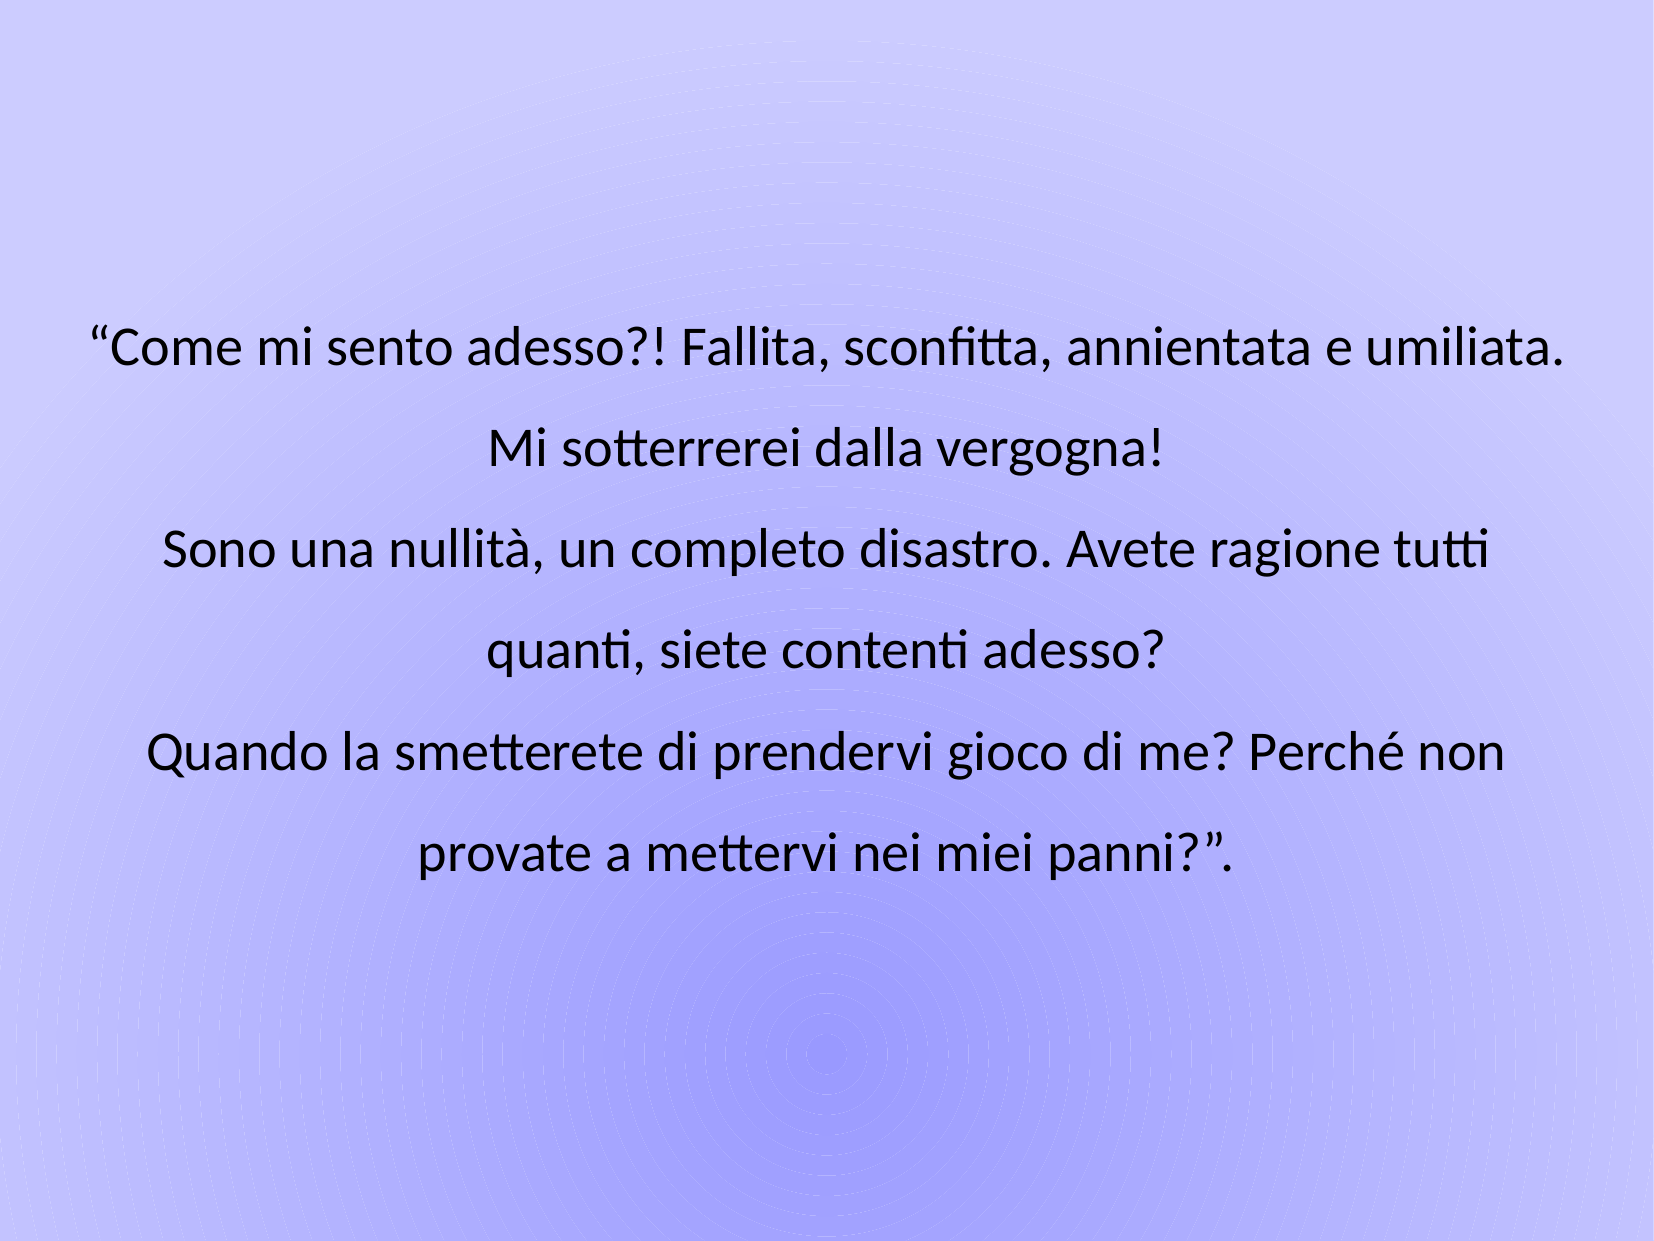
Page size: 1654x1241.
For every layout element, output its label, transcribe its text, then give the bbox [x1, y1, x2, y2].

subtitle “Come mi sento adesso?! Fallita, sconfitta, annientata e umiliata. Mi sotterrerei dalla vergogna! Sono una nullità, un completo disastro. Avete ragione tutti quanti, siete contenti adesso? Quando la smetterete di prendervi gioco di me? Perché non provate a mettervi nei miei panni?”. [82, 49, 1571, 1109]
